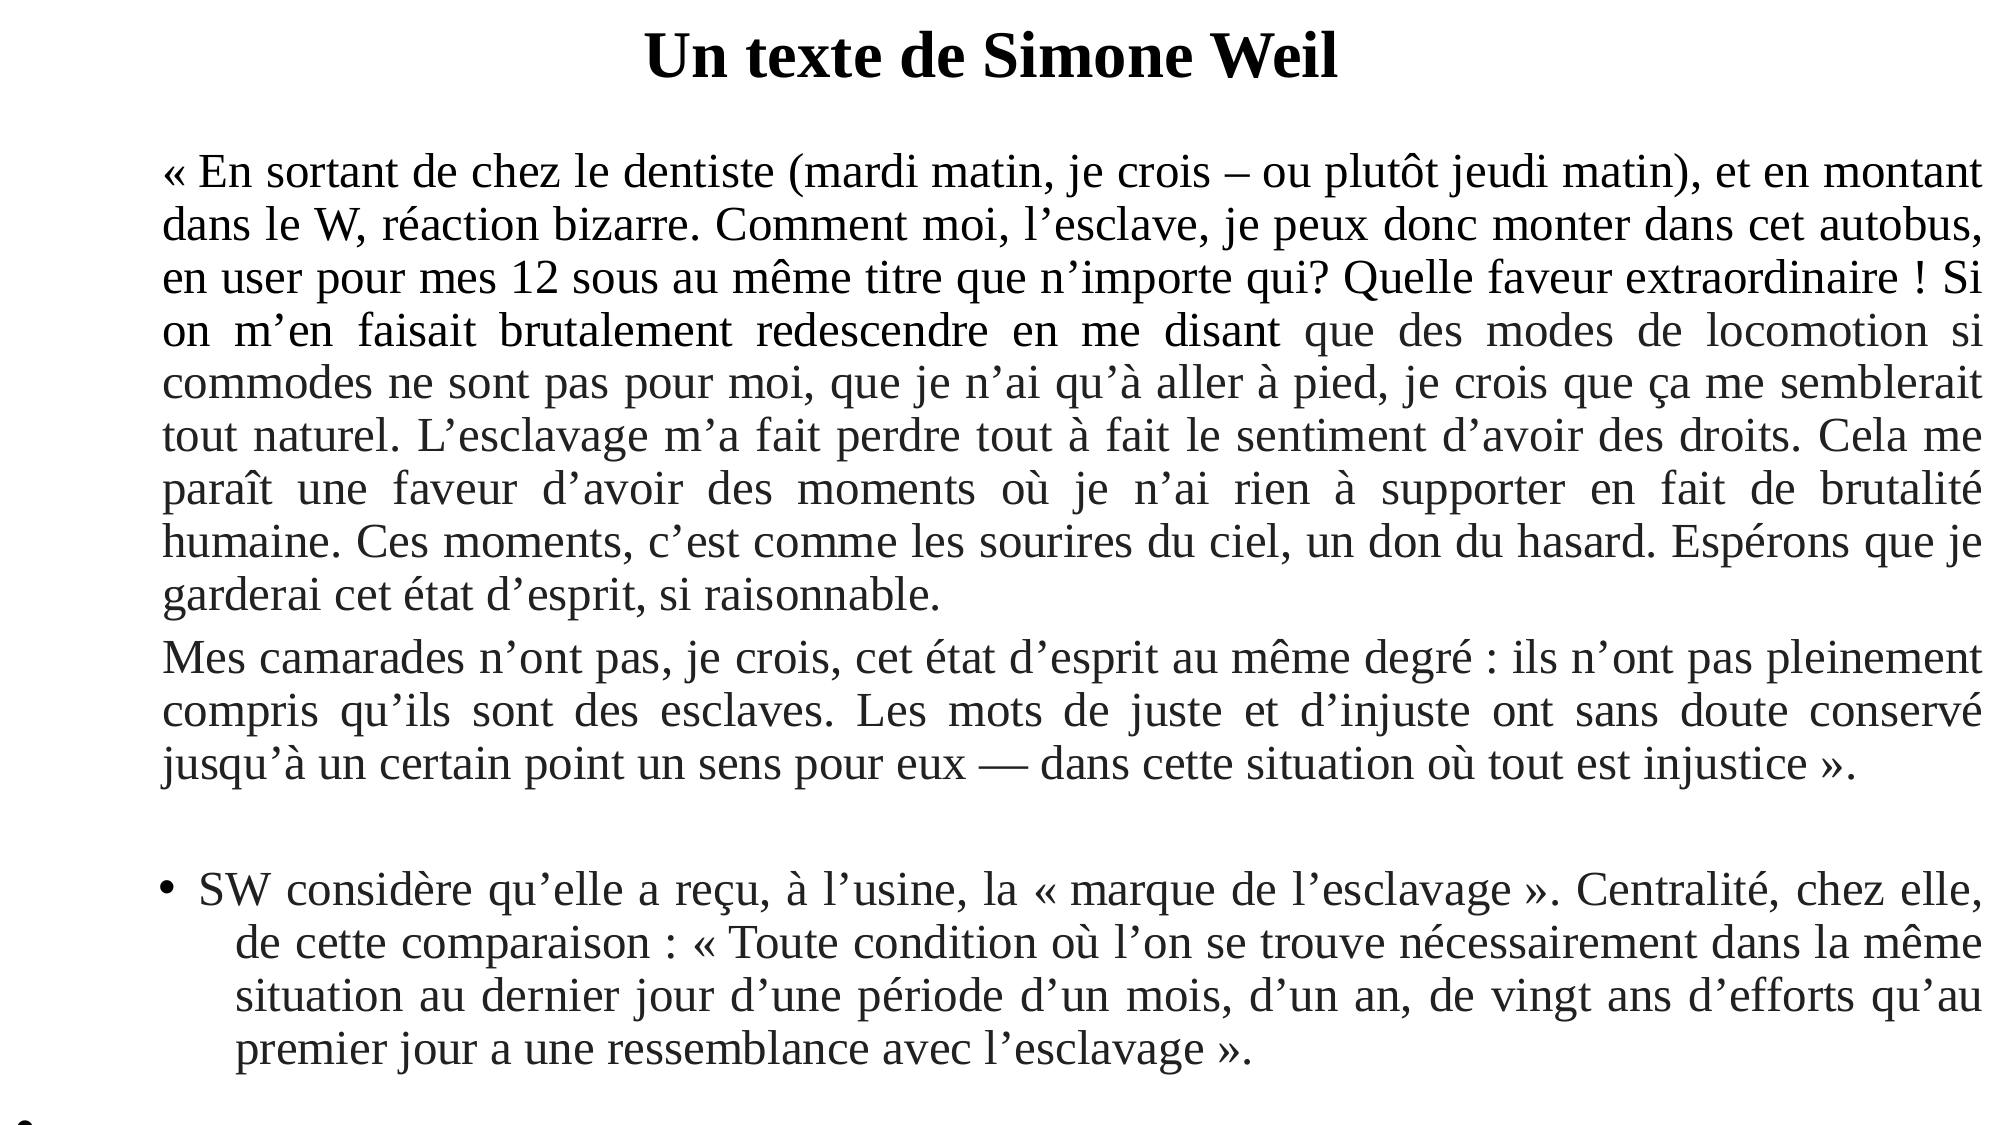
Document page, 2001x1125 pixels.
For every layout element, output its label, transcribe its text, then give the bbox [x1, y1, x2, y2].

list « En sortant de chez le dentiste (mardi matin, je crois – ou plutôt jeudi matin), et en montant dans le W, réaction bizarre. Comment moi, l’esclave, je peux donc monter dans cet autobus, en user pour mes 12 sous au même titre que n’importe qui? Quelle faveur extraordinaire ! Si on m’en faisait brutalement redescendre en me disant que des modes de locomotion si commodes ne sont pas pour moi, que je n’ai qu’à aller à pied, je crois que ça me semblerait tout naturel. L’esclavage m’a fait perdre tout à fait le sentiment d’avoir des droits. Cela me paraît une faveur d’avoir des moments où je n’ai rien à supporter en fait de brutalité humaine. Ces moments, c’est comme les sourires du ciel, un don du hasard. Espérons que je garderai cet état d’esprit, si raisonnable. Mes camarades n’ont pas, je crois, cet état d’esprit au même degré : ils n’ont pas pleinement compris qu’ils sont des esclaves. Les mots de juste et d’injuste ont sans doute conservé jusqu’à un certain point un sens pour eux — dans cette situation où tout est injustice ». SW considère qu’elle a reçu, à l’usine, la « marque de l’esclavage ». Centralité, chez elle, de cette comparaison : « Toute condition où l’on se trouve nécessairement dans la même situation au dernier jour d’une période d’un mois, d’un an, de vingt ans d’efforts qu’au premier jour a une ressemblance avec l’esclavage ». [0, 137, 2000, 1125]
title Un texte de Simone Weil [0, 0, 2000, 112]
